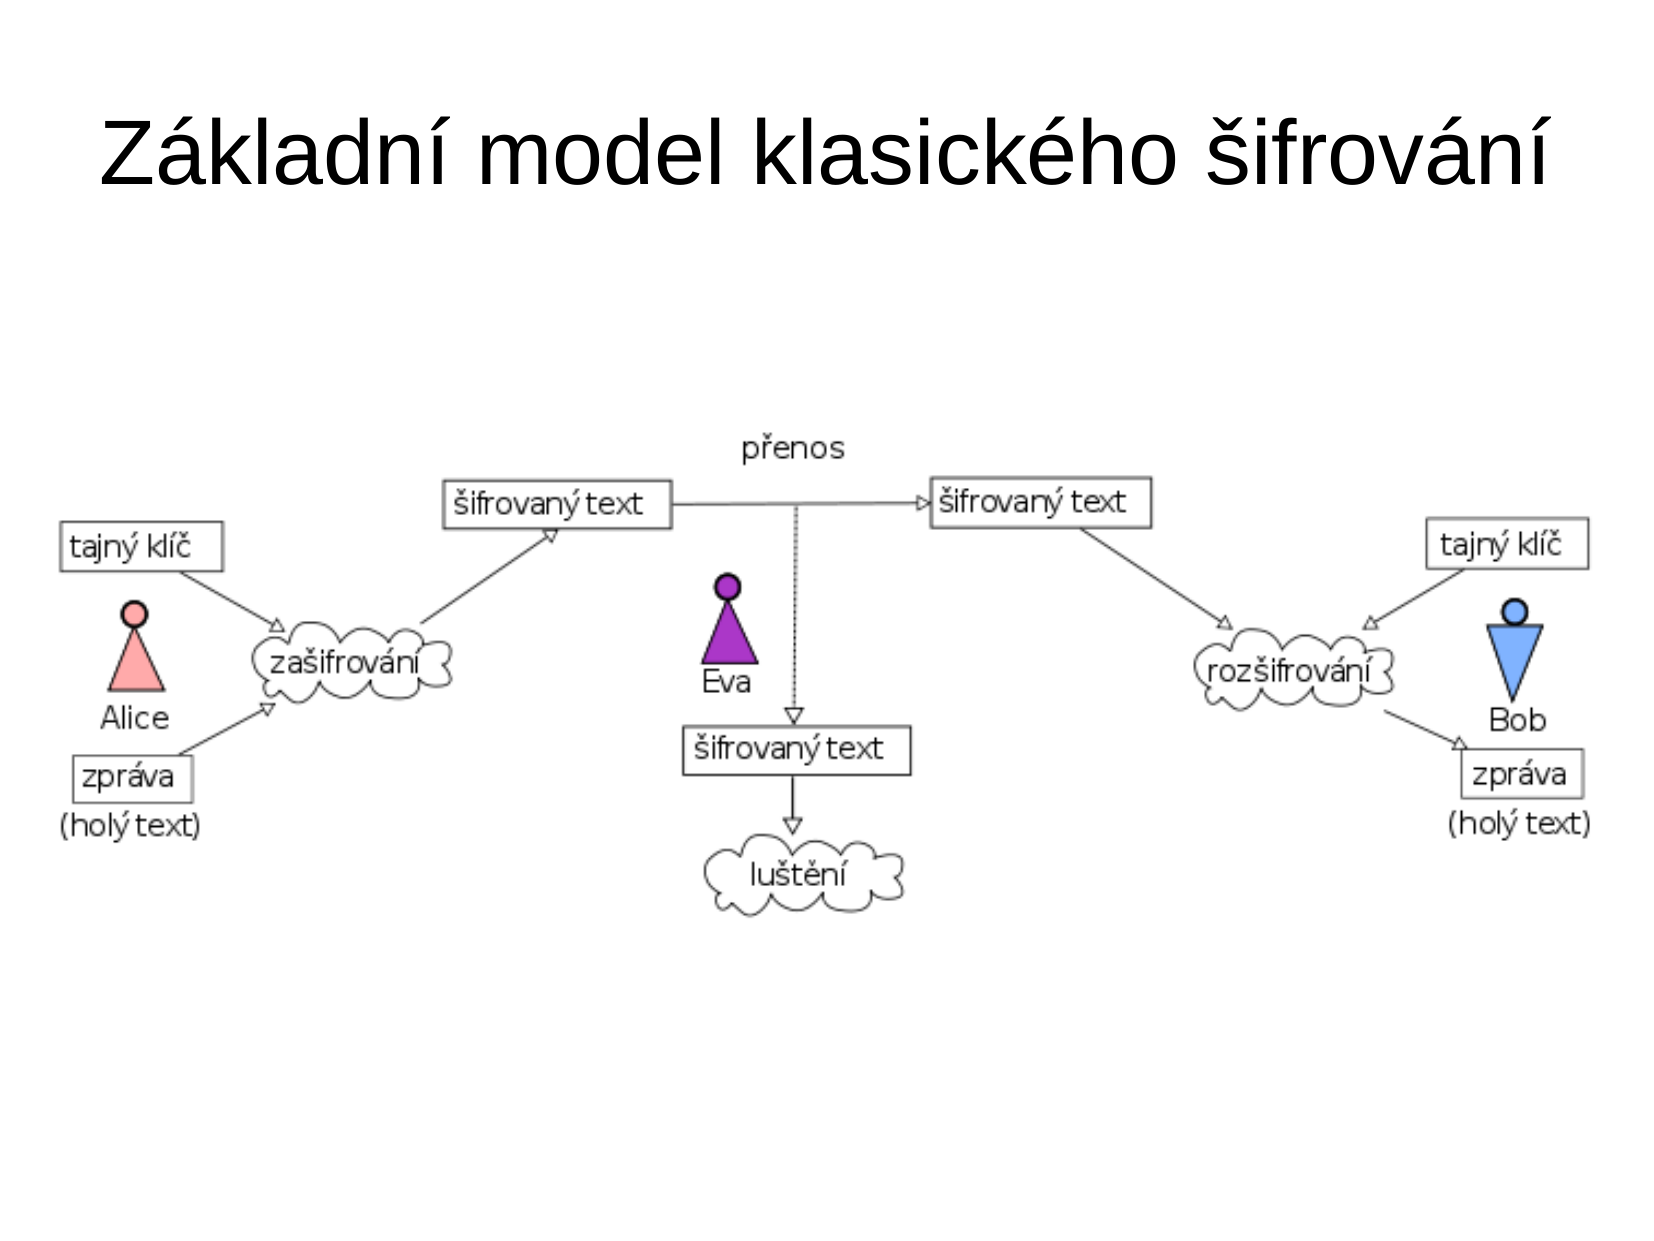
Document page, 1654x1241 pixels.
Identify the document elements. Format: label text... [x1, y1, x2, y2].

title Základní model klasického šifrování [82, 49, 1571, 257]
picture [29, 354, 1625, 1004]
